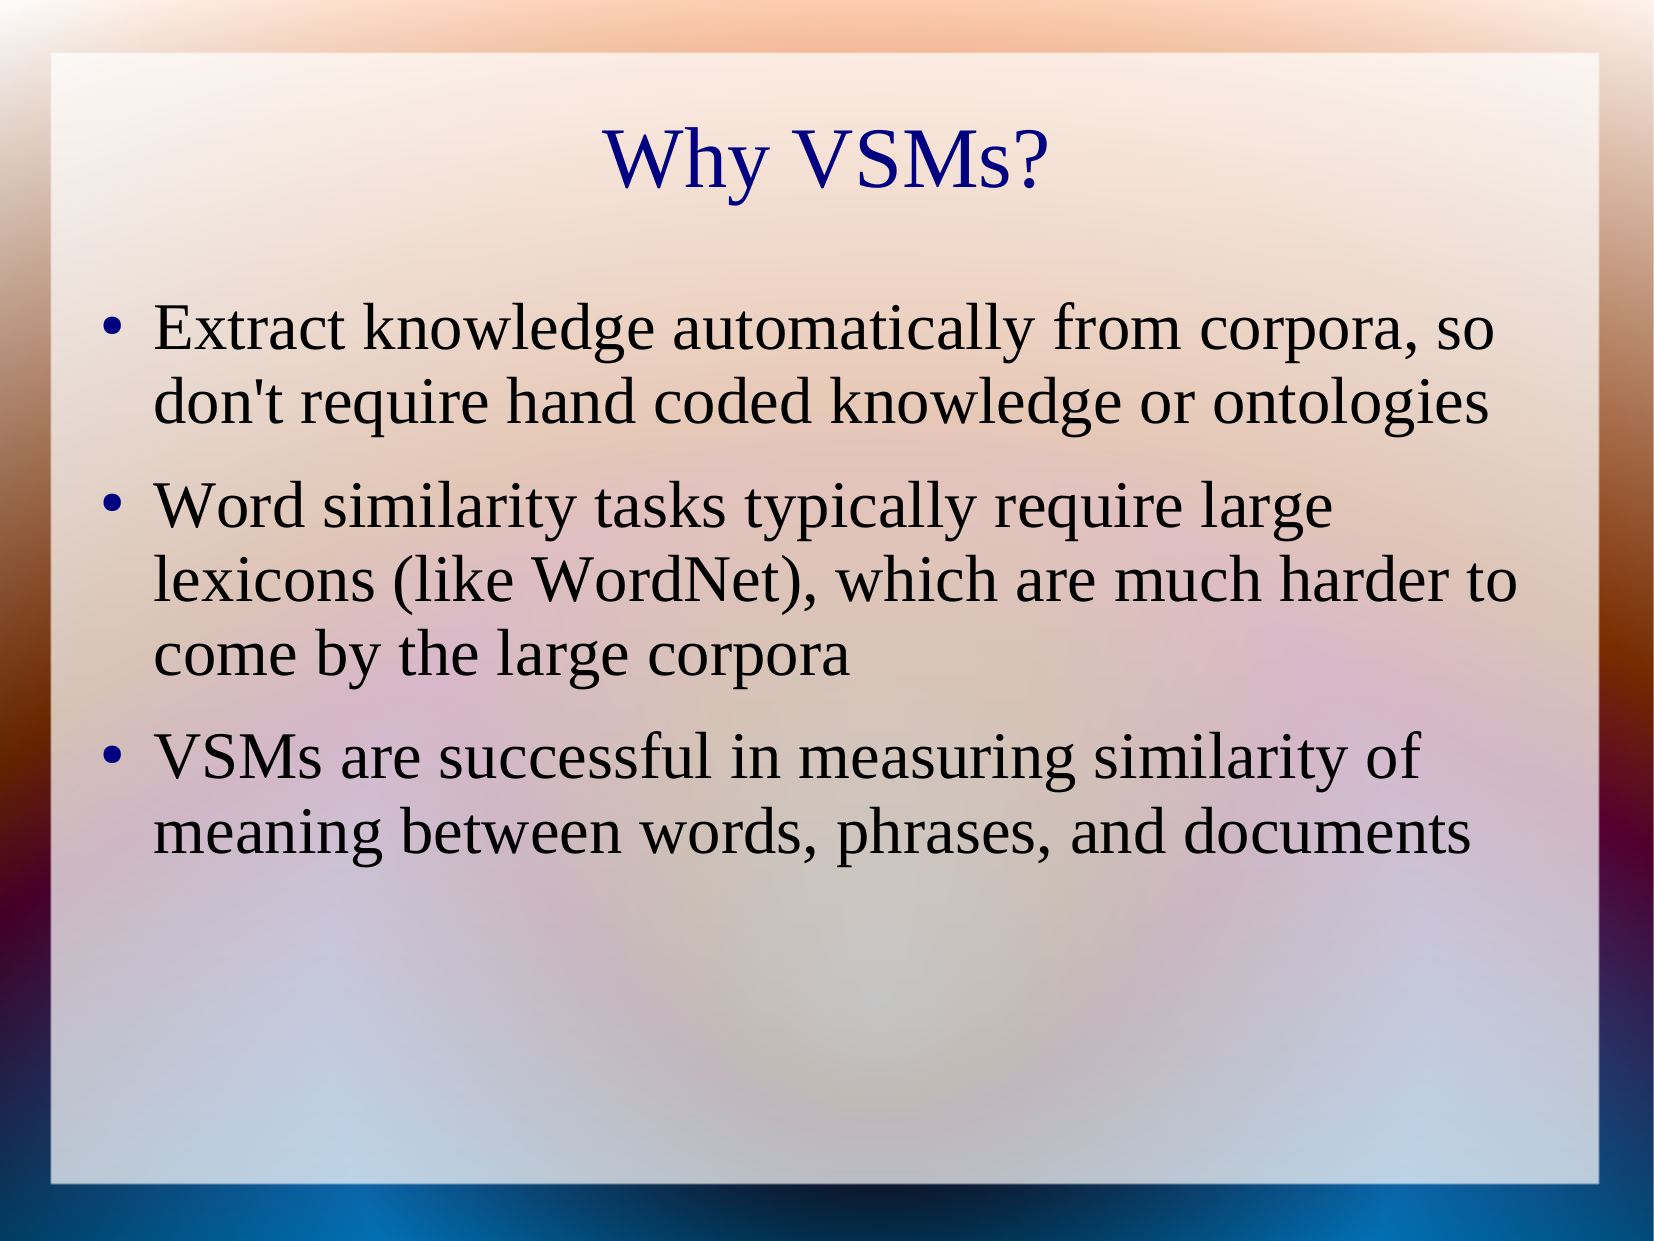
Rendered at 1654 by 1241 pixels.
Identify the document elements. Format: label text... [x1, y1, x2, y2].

picture [0, 0, 1654, 1241]
title Why VSMs? [82, 55, 1571, 263]
list Extract knowledge automatically from corpora, so don't require hand coded knowledge or ontologies Word similarity tasks typically require large lexicons (like WordNet), which are much harder to come by the large corpora VSMs are successful in measuring similarity of meaning between words, phrases, and documents [82, 290, 1571, 1034]
